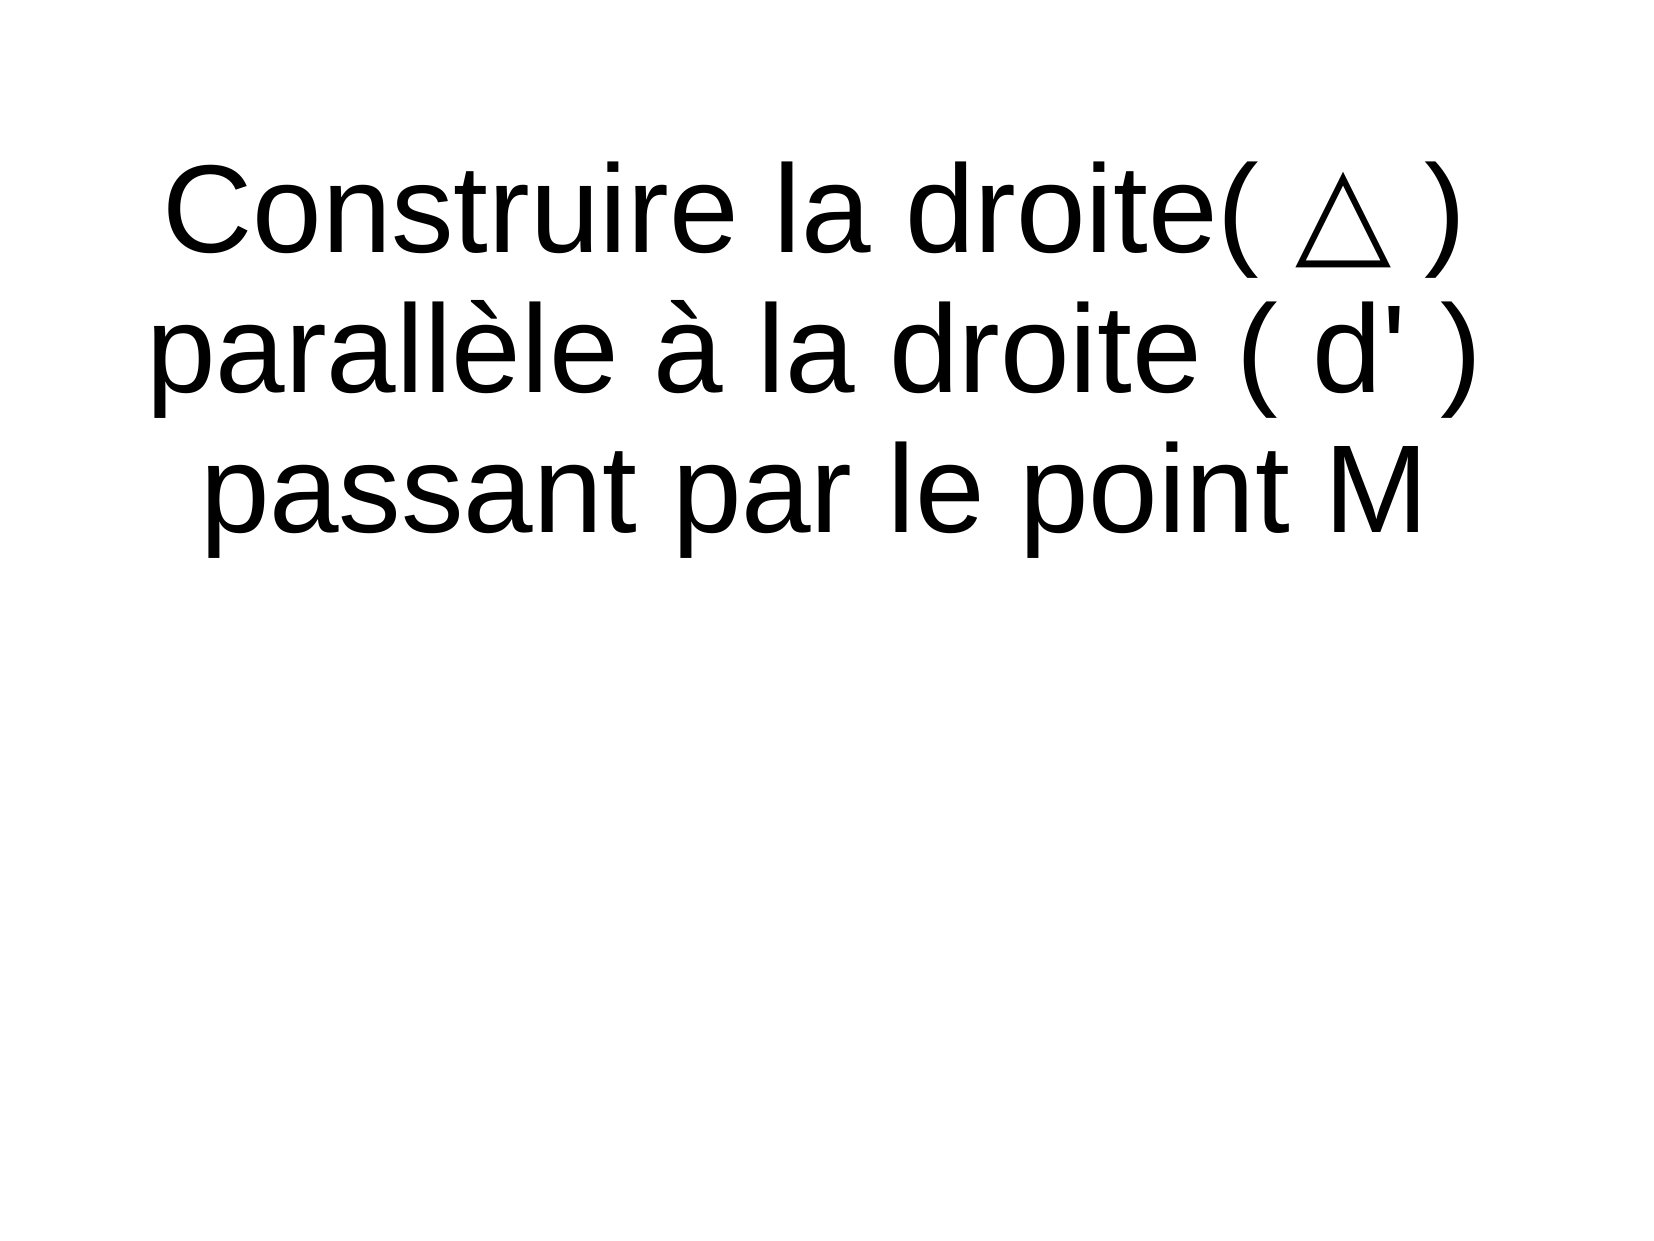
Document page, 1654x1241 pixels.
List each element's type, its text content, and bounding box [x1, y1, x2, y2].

subtitle Construire la droite( △ ) parallèle à la droite ( d' ) passant par le point M [70, 48, 1559, 650]
